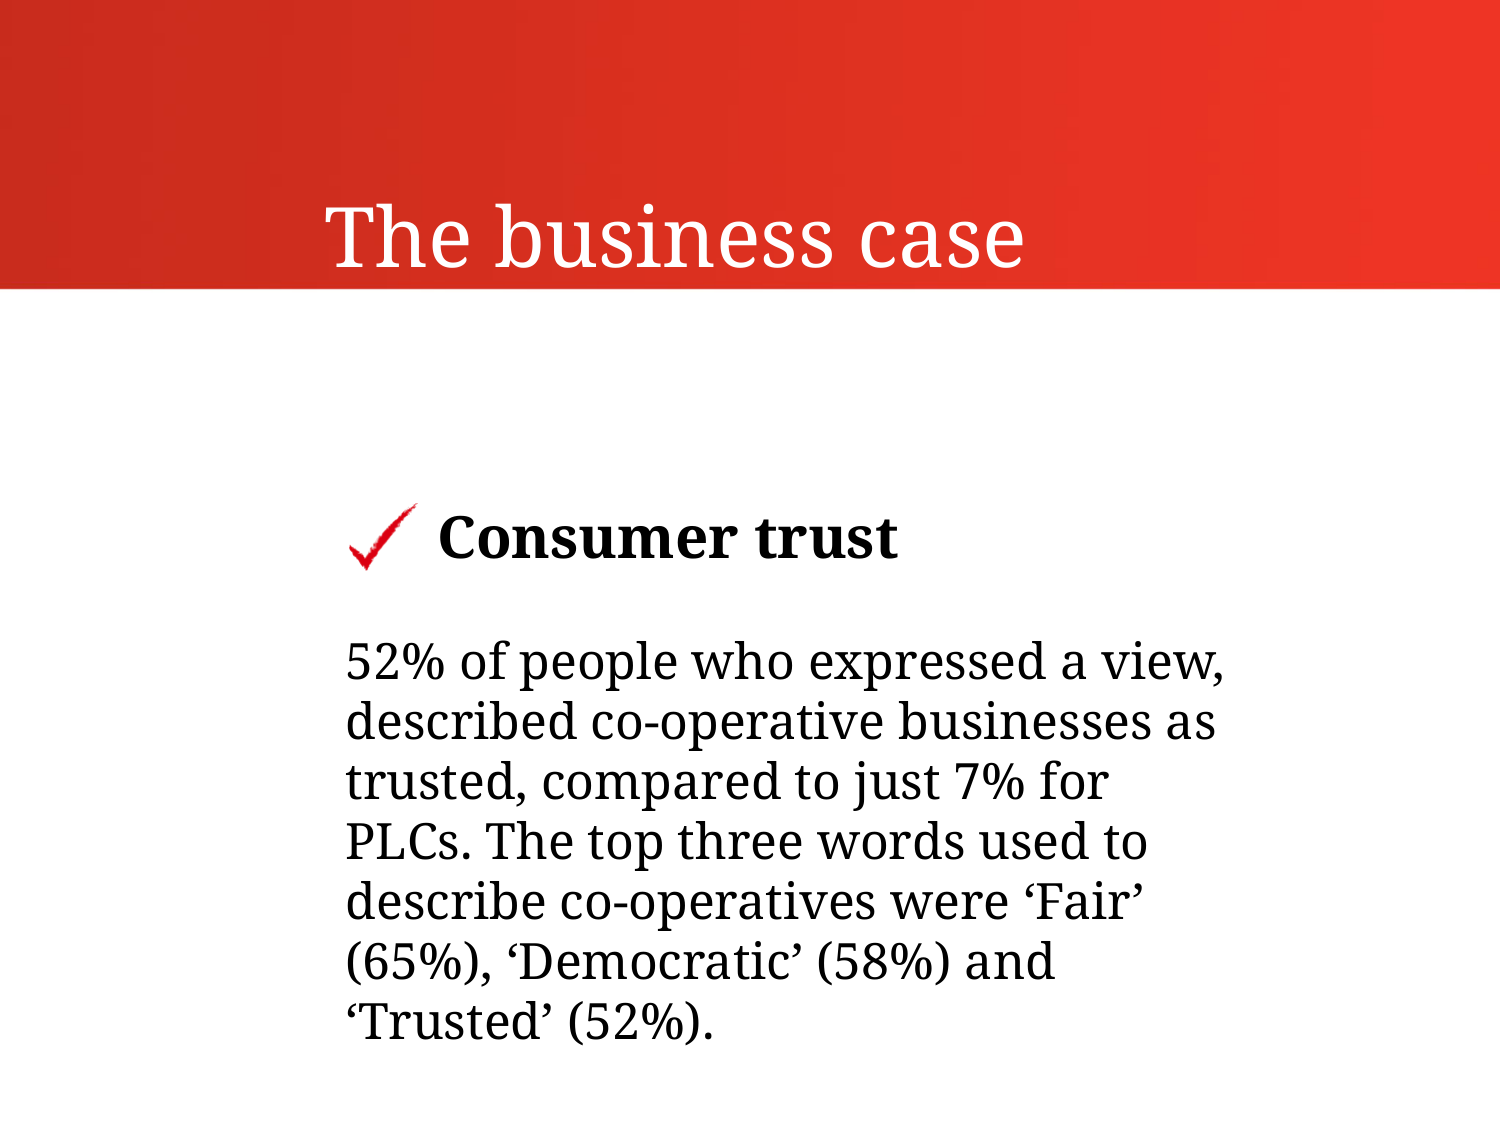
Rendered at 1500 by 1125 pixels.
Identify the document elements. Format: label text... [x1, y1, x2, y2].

title The business case [310, 177, 1402, 292]
text_box Consumer trust 52% of people who expressed a view, described co-operative businesses as trusted, compared to just 7% for PLCs. The top three words used to describe co-operatives were ‘Fair’ (65%), ‘Democratic’ (58%) and ‘Trusted’ (52%). [330, 492, 1248, 1058]
picture [0, 0, 1500, 1125]
